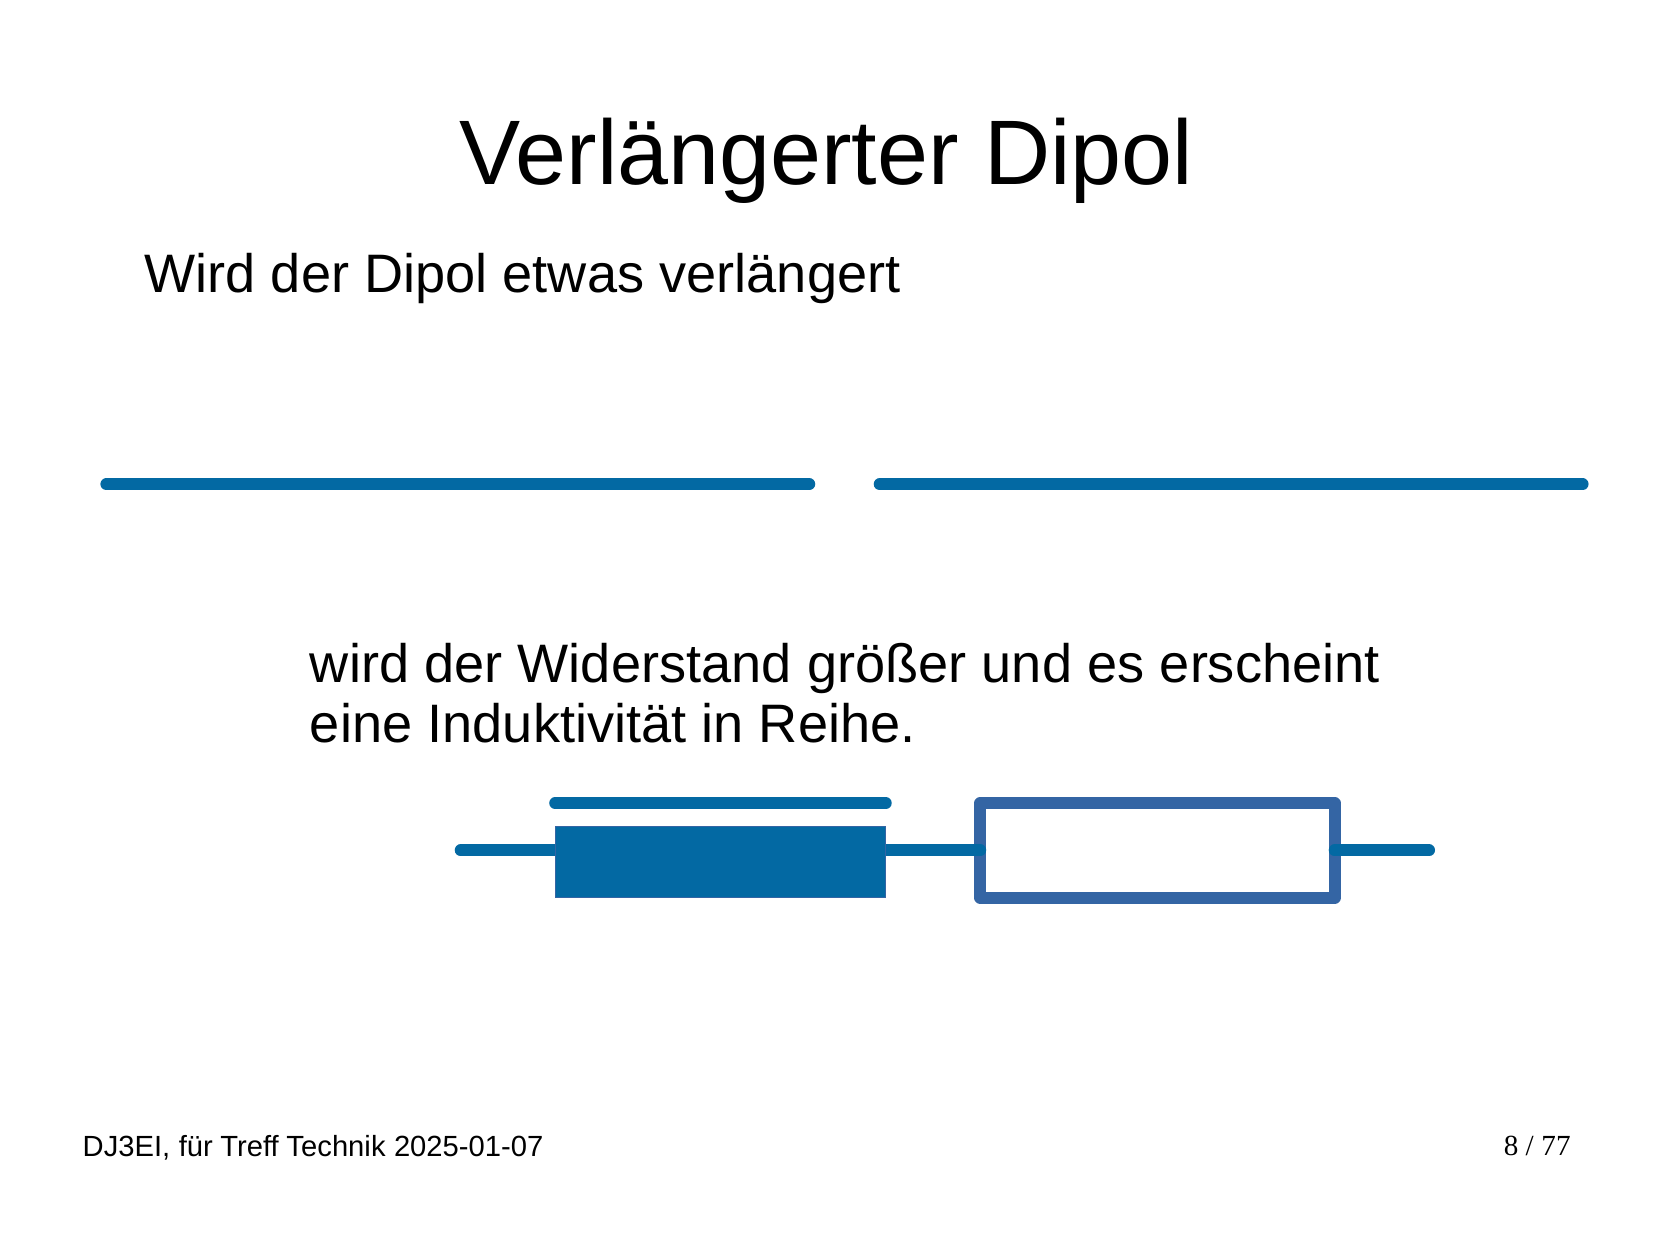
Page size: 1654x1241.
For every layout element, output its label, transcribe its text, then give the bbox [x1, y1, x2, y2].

text_box wird der Widerstand größer und es erscheint eine Induktivität in Reihe. [295, 625, 1397, 762]
text_box [555, 826, 886, 898]
text_box [980, 803, 1335, 898]
title Verlängerter Dipol [82, 49, 1571, 257]
text_box Wird der Dipol etwas verlängert [129, 236, 927, 312]
